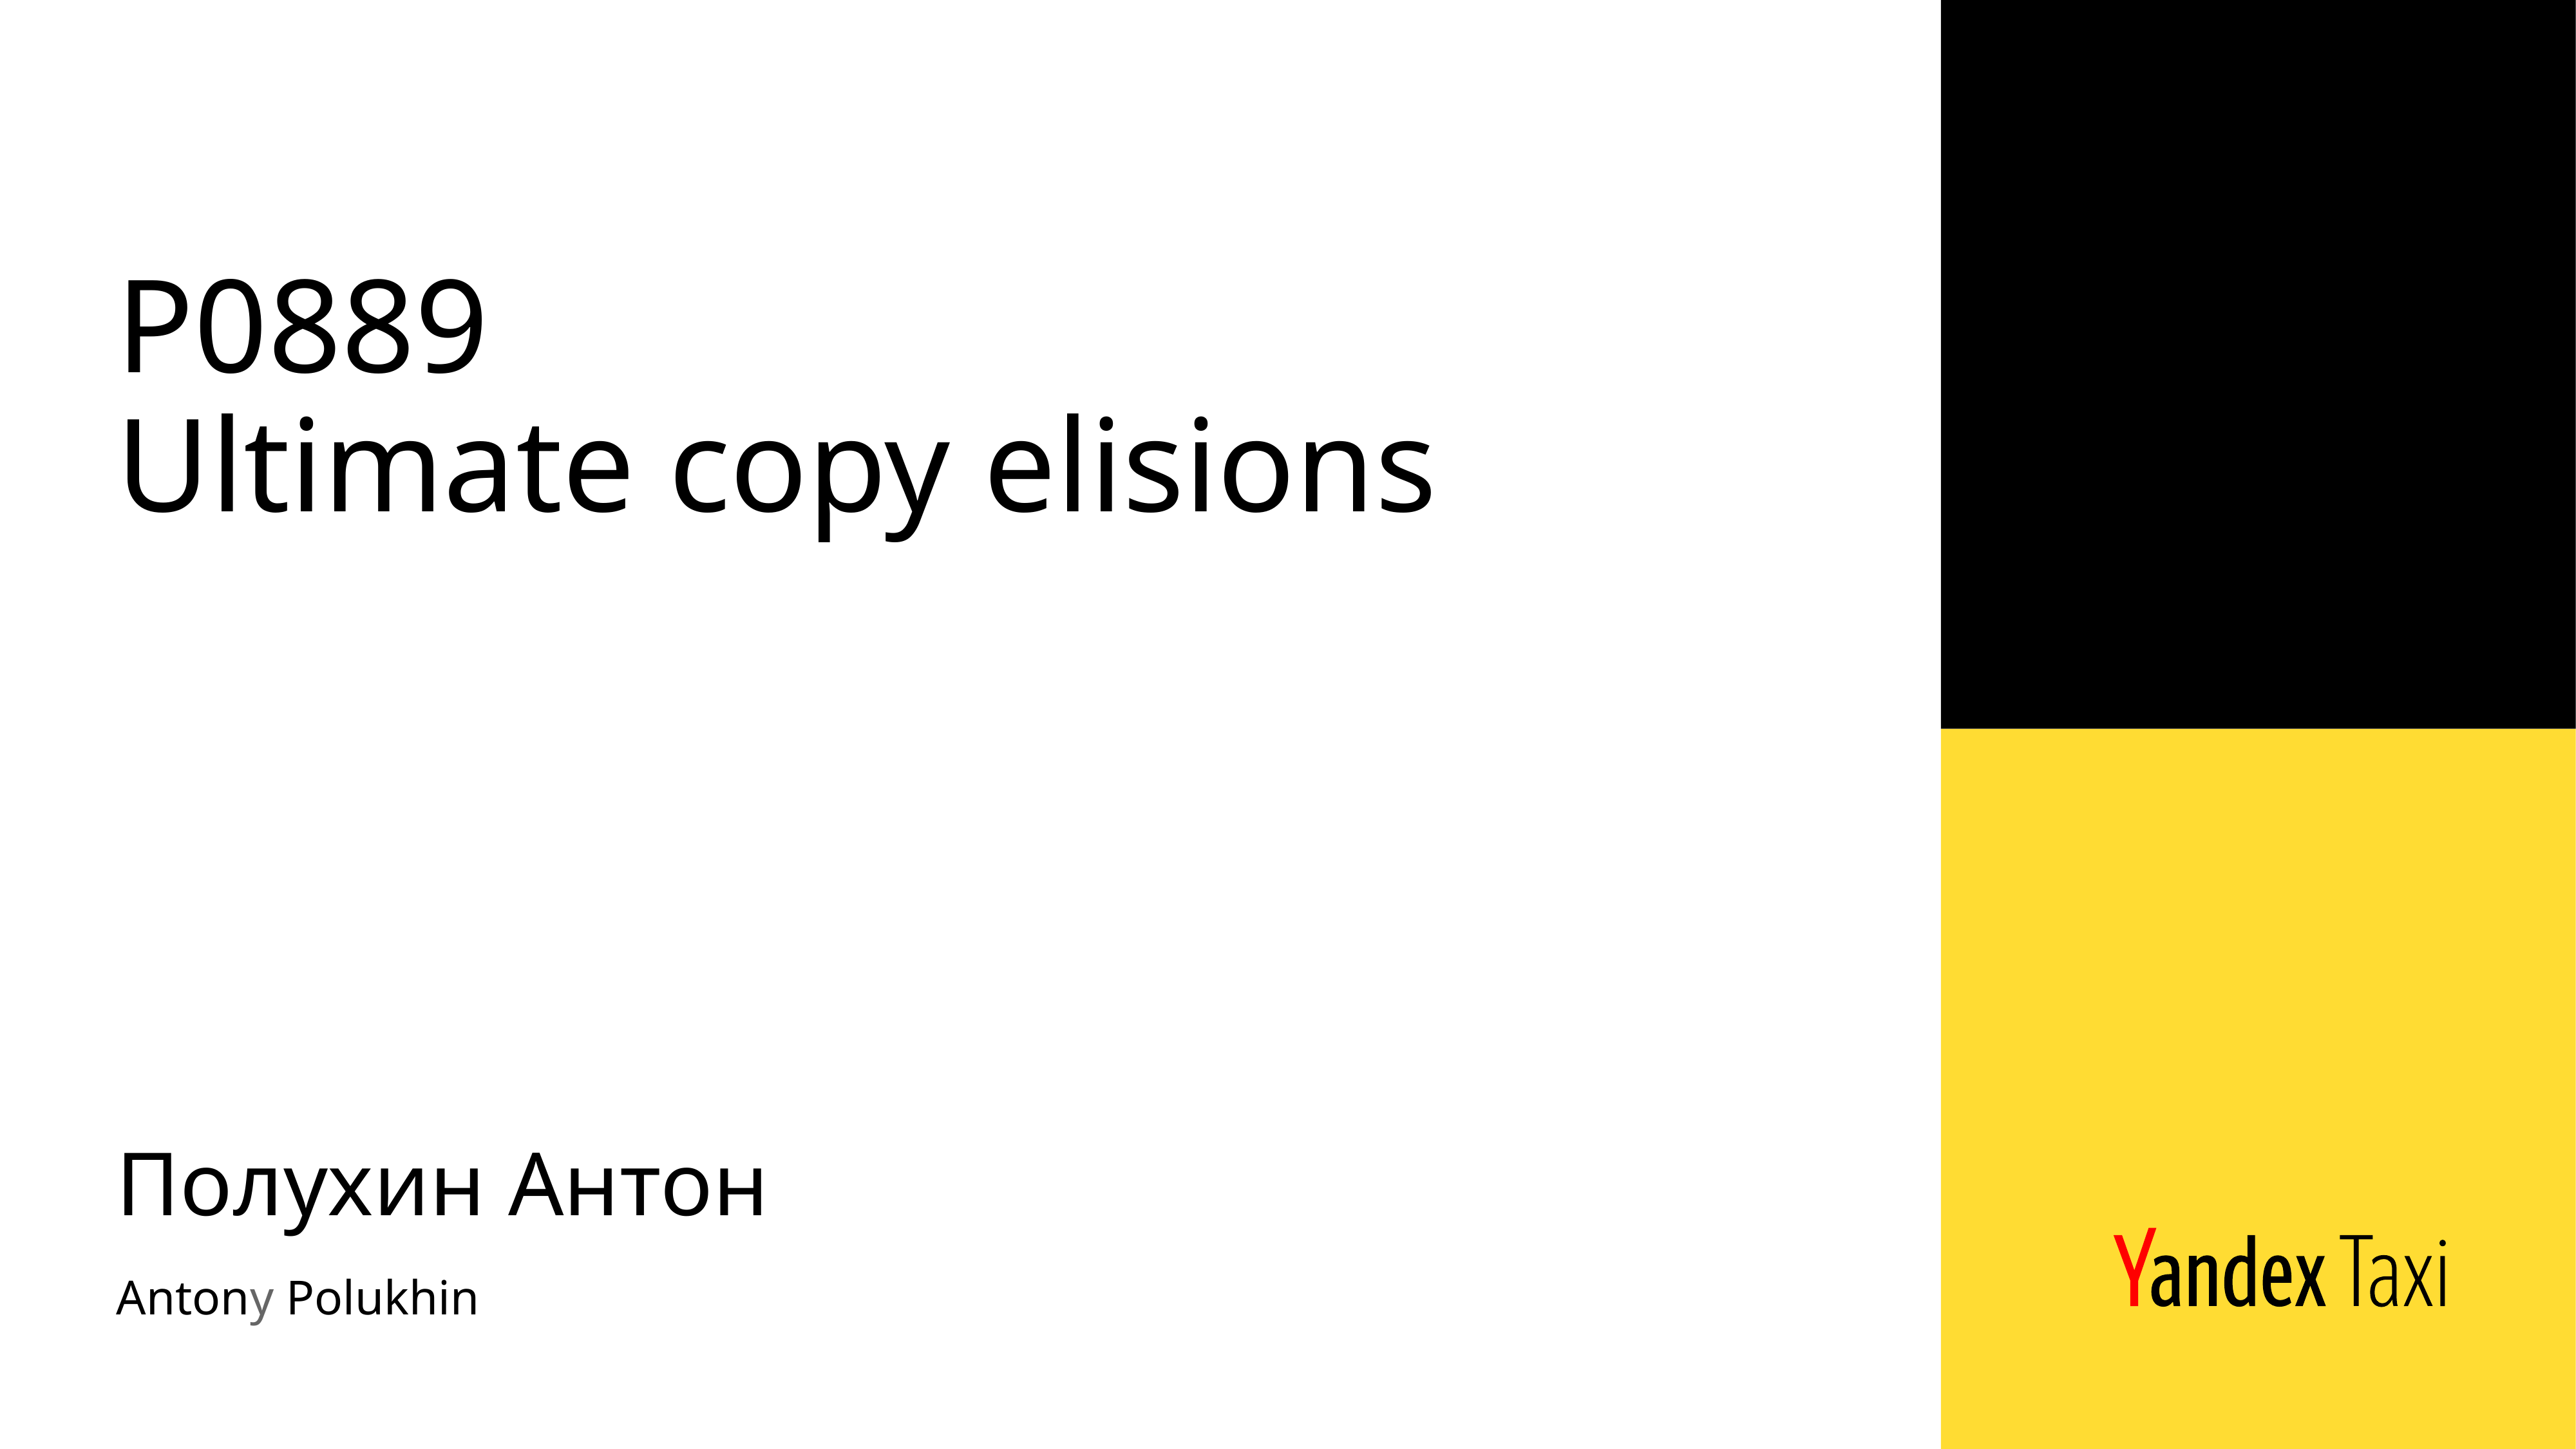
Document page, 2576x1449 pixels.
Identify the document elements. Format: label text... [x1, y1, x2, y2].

list Antony Polukhin [107, 1263, 1814, 1343]
title P0889 Ultimate copy elisions [107, 117, 1824, 737]
list Полухин Антон [107, 1073, 1814, 1238]
